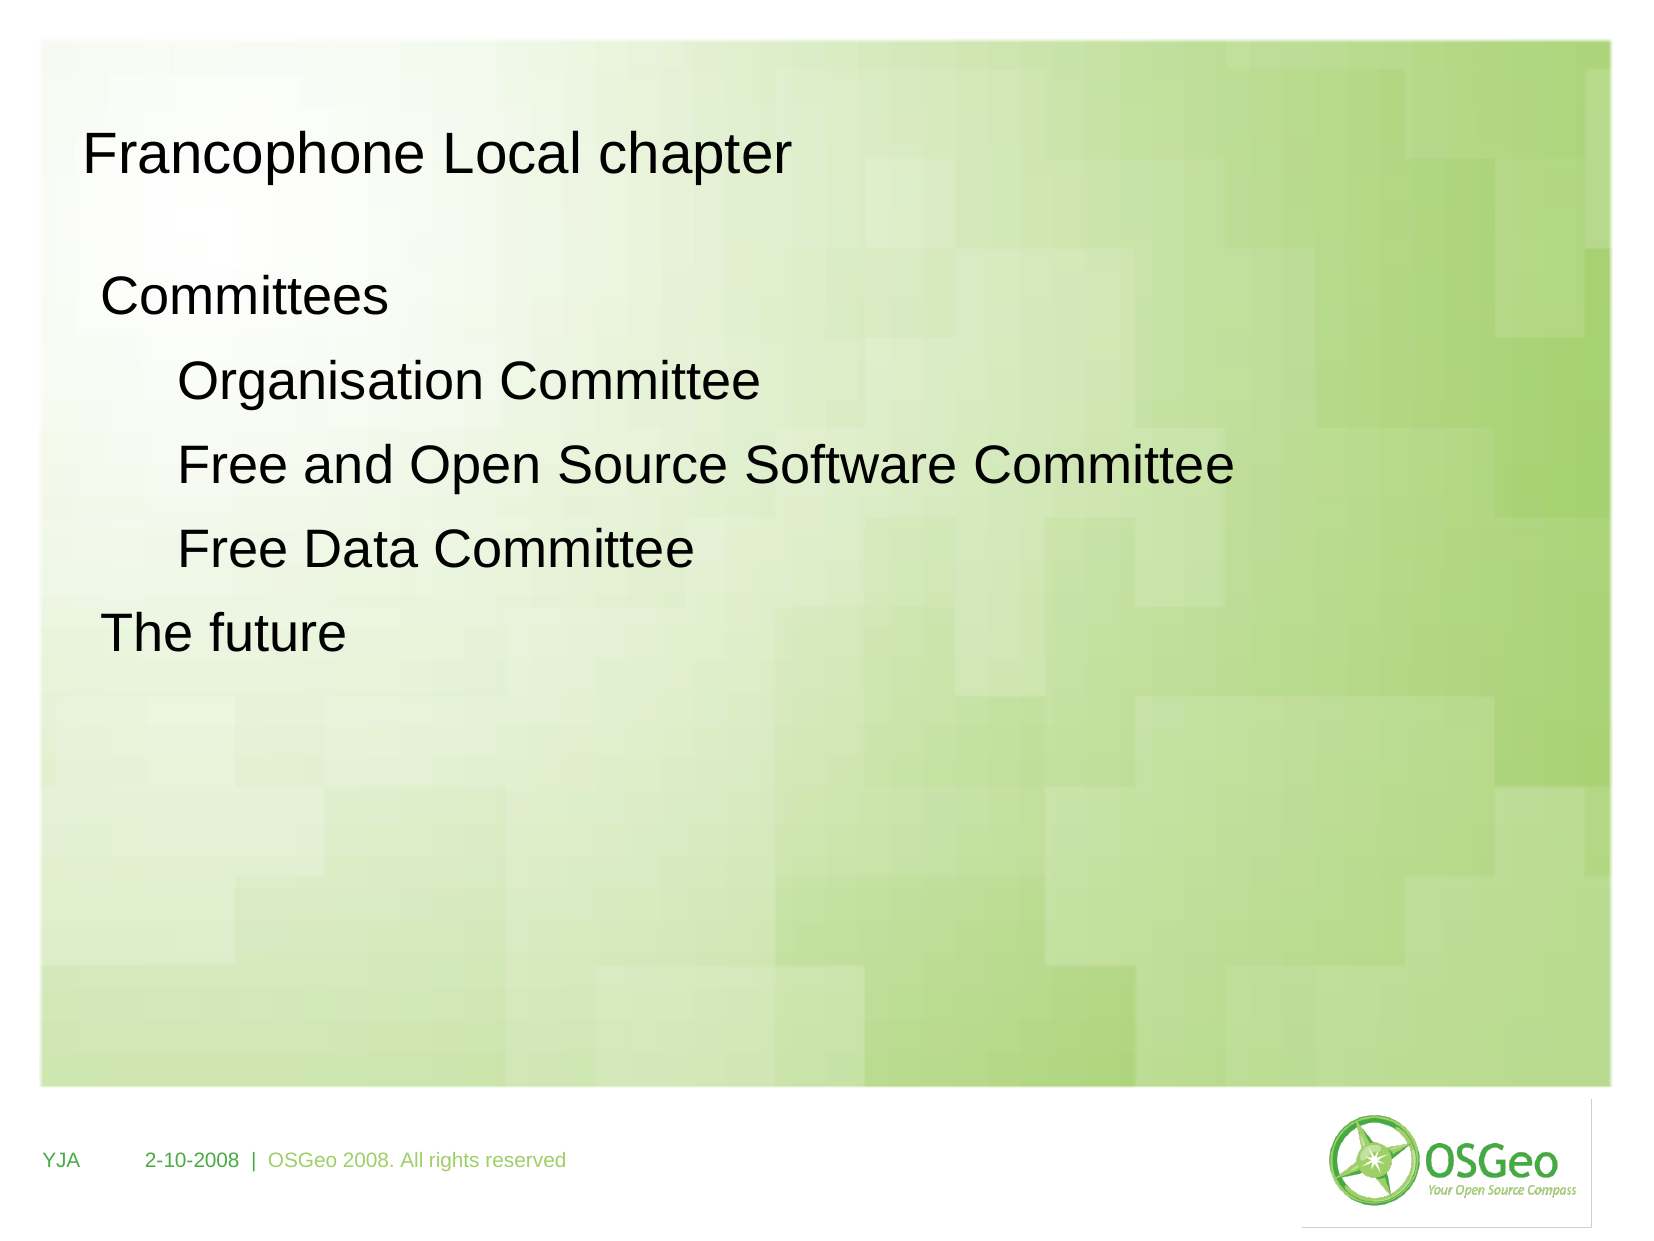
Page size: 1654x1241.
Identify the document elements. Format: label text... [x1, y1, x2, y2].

list Committees Organisation Committee Free and Open Source Software Committee Free Data Committee The future [82, 265, 1571, 1109]
picture [0, 1, 1654, 1239]
title Francophone Local chapter [82, 49, 1571, 257]
